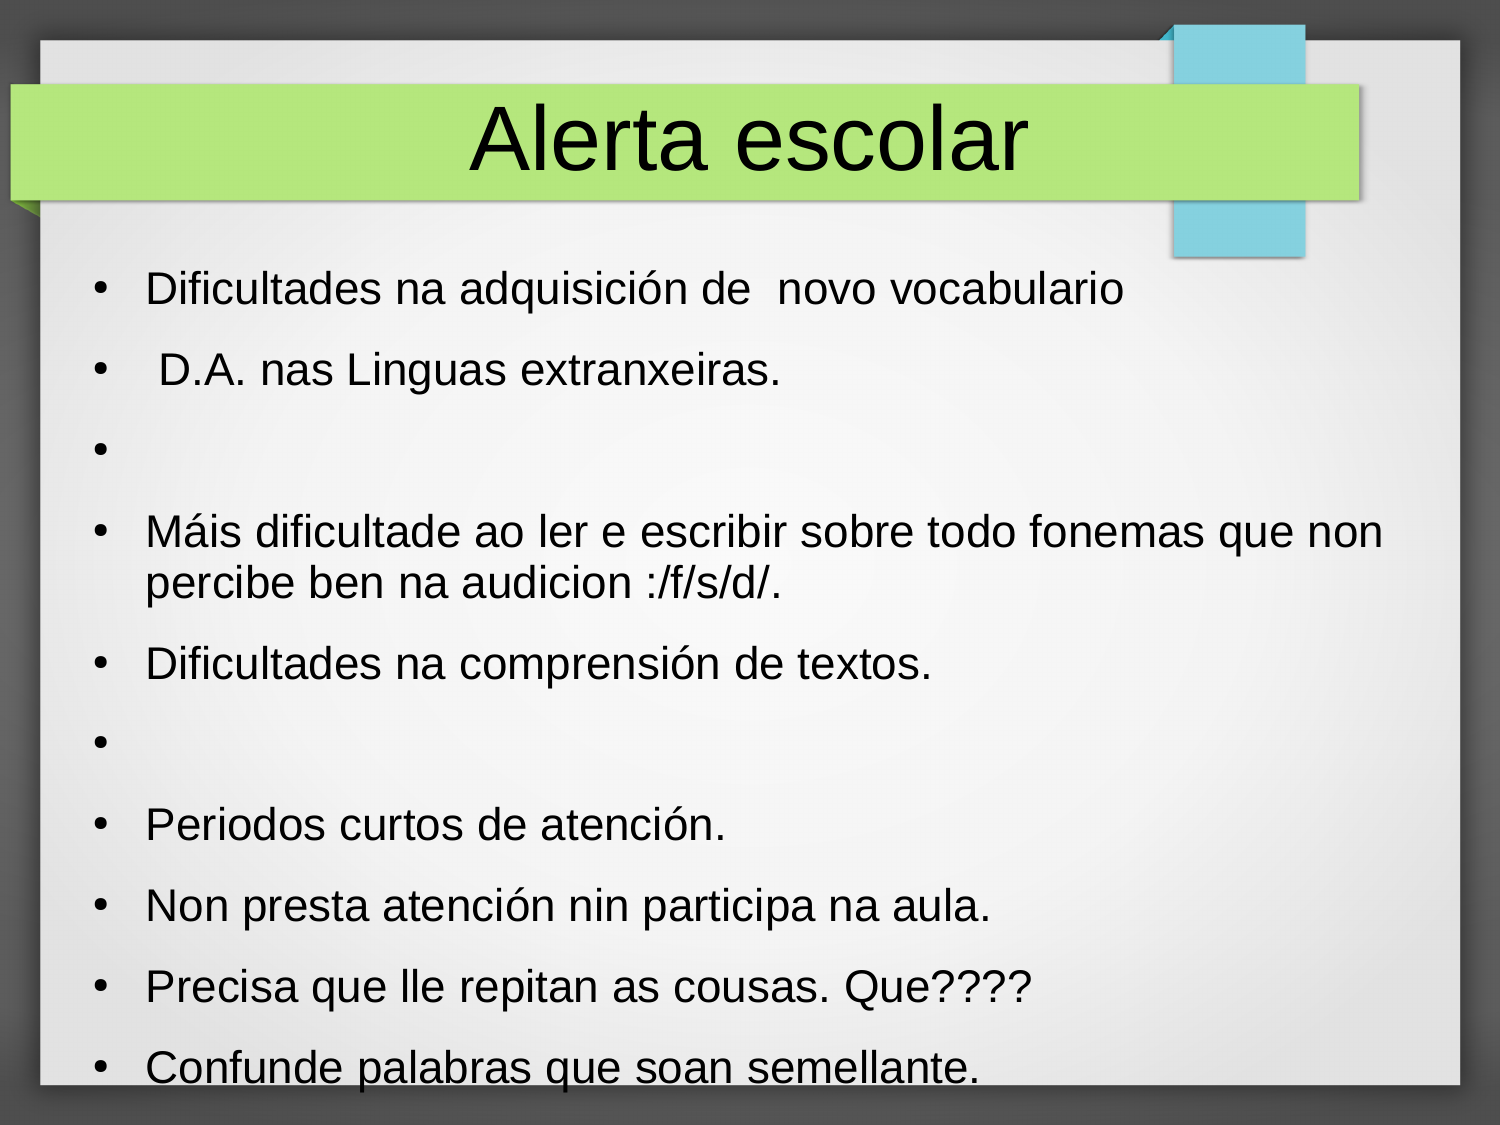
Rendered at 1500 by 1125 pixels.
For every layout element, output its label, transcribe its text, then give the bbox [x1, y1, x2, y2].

title Alerta escolar [75, 44, 1425, 233]
picture [0, 0, 1500, 1125]
list Dificultades na adquisición de novo vocabulario D.A. nas Linguas extranxeiras. Máis dificultade ao ler e escribir sobre todo fonemas que non percibe ben na audicion :/f/s/d/. Dificultades na comprensión de textos. Periodos curtos de atención. Non presta atención nin participa na aula. Precisa que lle repitan as cousas. Que???? Confunde palabras que soan semellante. [75, 263, 1425, 916]
